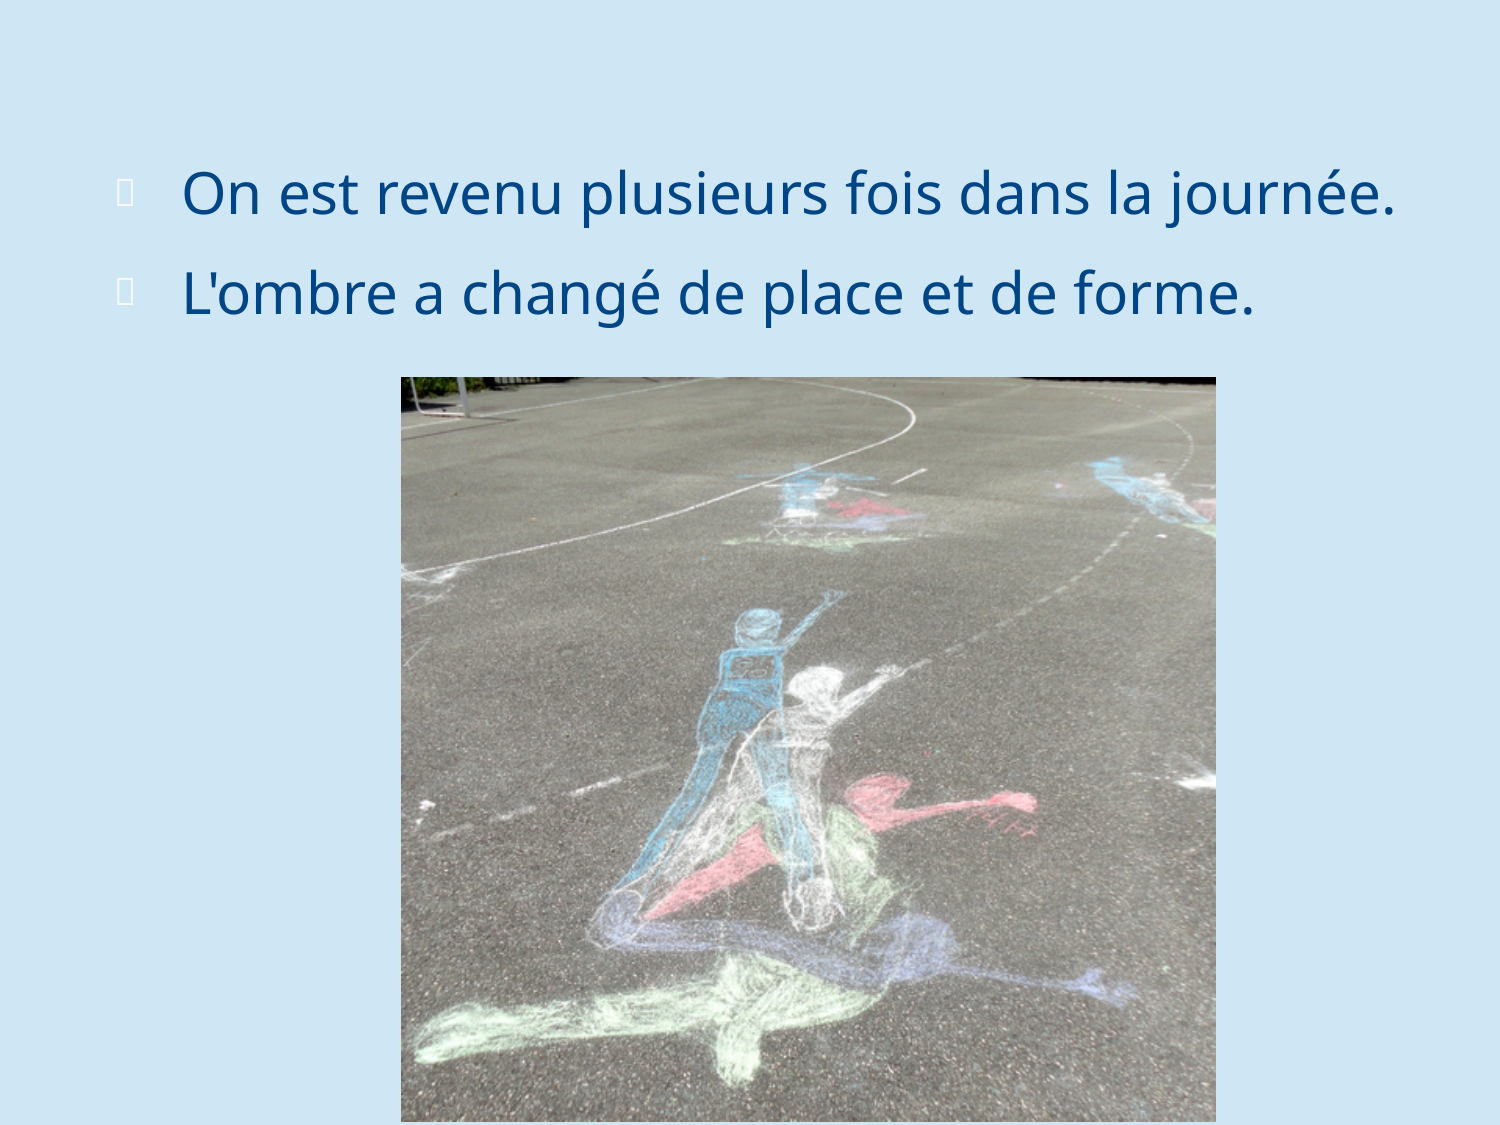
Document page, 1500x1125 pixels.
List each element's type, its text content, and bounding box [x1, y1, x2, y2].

picture [401, 377, 1216, 1122]
title [75, 45, 1425, 233]
list On est revenu plusieurs fois dans la journée. L'ombre a changé de place et de forme. [76, 149, 1427, 922]
